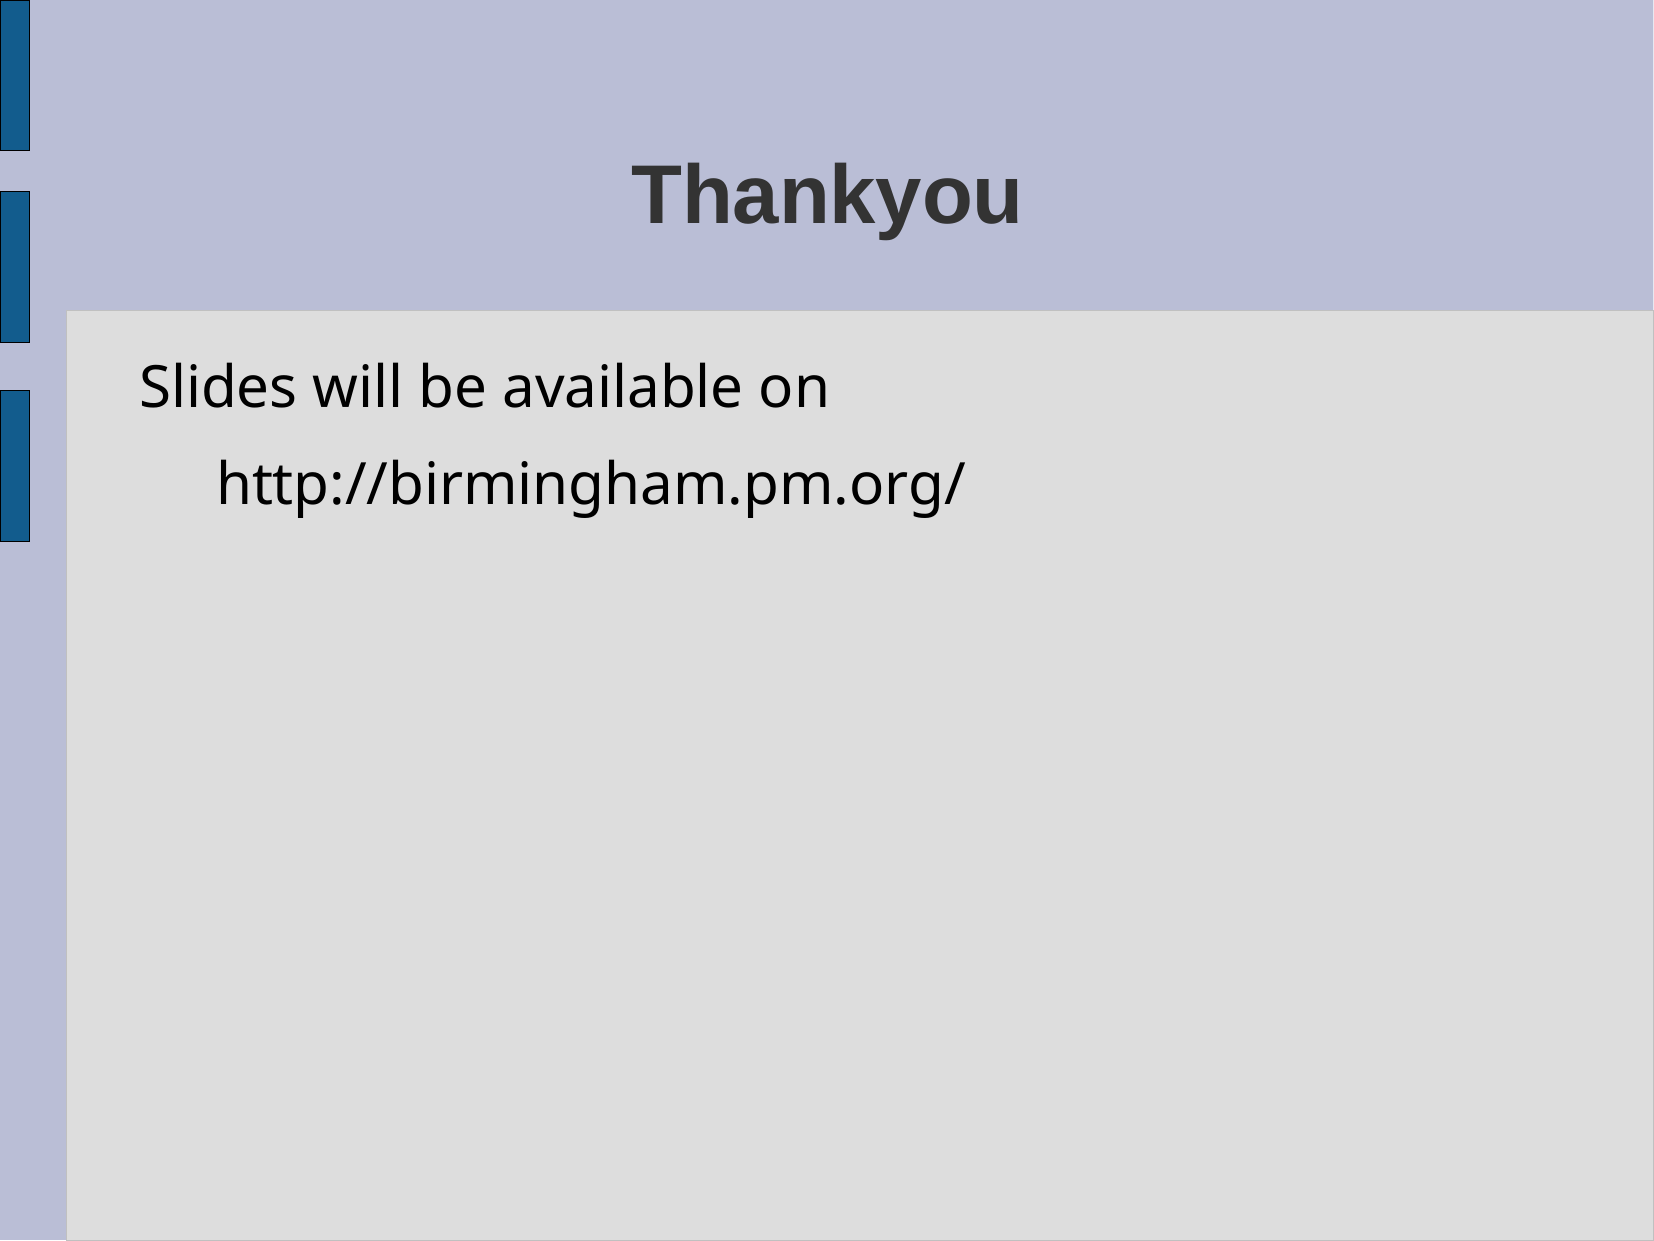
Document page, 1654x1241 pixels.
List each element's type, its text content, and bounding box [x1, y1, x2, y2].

title Thankyou [121, 91, 1534, 299]
list Slides will be available on http://birmingham.pm.org/ [121, 344, 1534, 1127]
